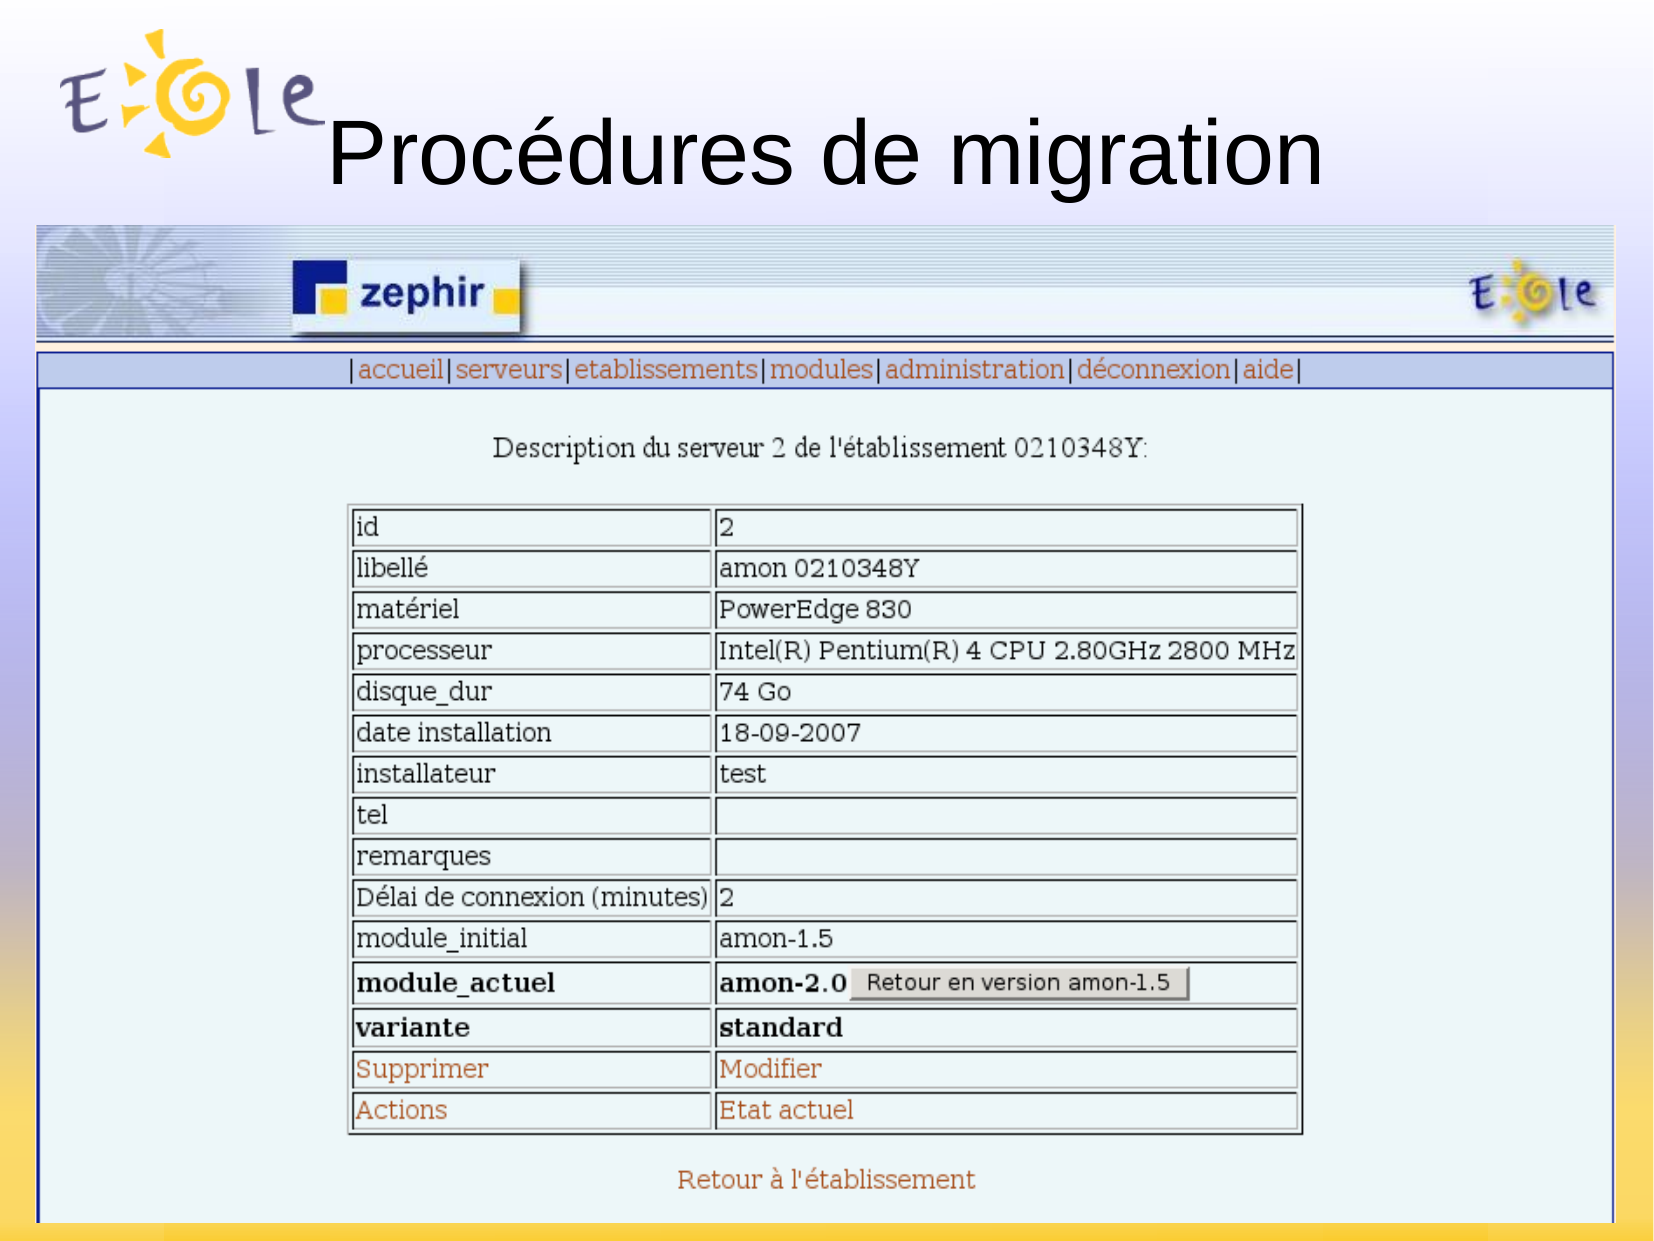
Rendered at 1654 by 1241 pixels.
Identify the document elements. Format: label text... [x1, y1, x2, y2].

picture [0, 0, 1654, 1241]
title Procédures de migration [82, 56, 1571, 225]
